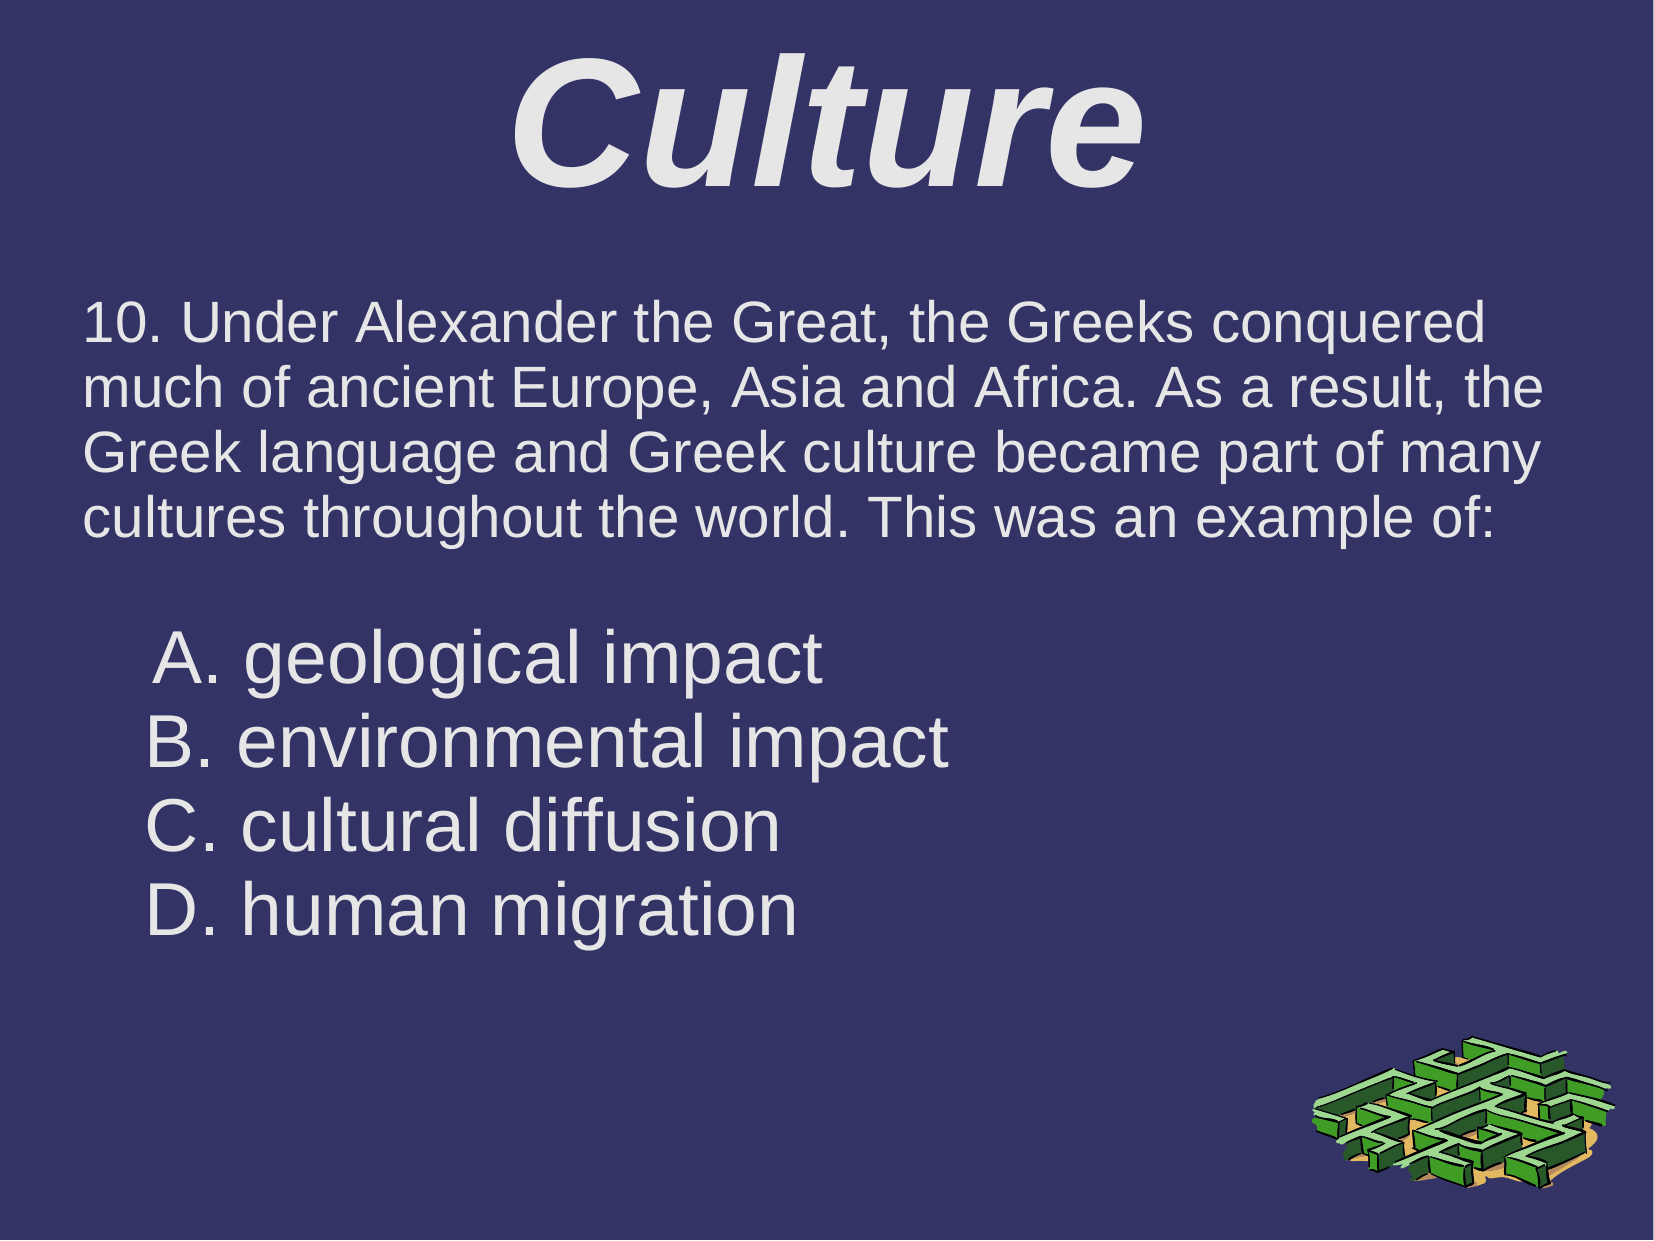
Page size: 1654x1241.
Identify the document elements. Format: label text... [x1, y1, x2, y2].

title Culture [121, 19, 1534, 227]
list 10. Under Alexander the Great, the Greeks conquered much of ancient Europe, Asia and Africa. As a result, the Greek language and Greek culture became part of many cultures throughout the world. This was an example of: A. geological impact B. environmental impact C. cultural diffusion D. human migration [82, 290, 1571, 1109]
